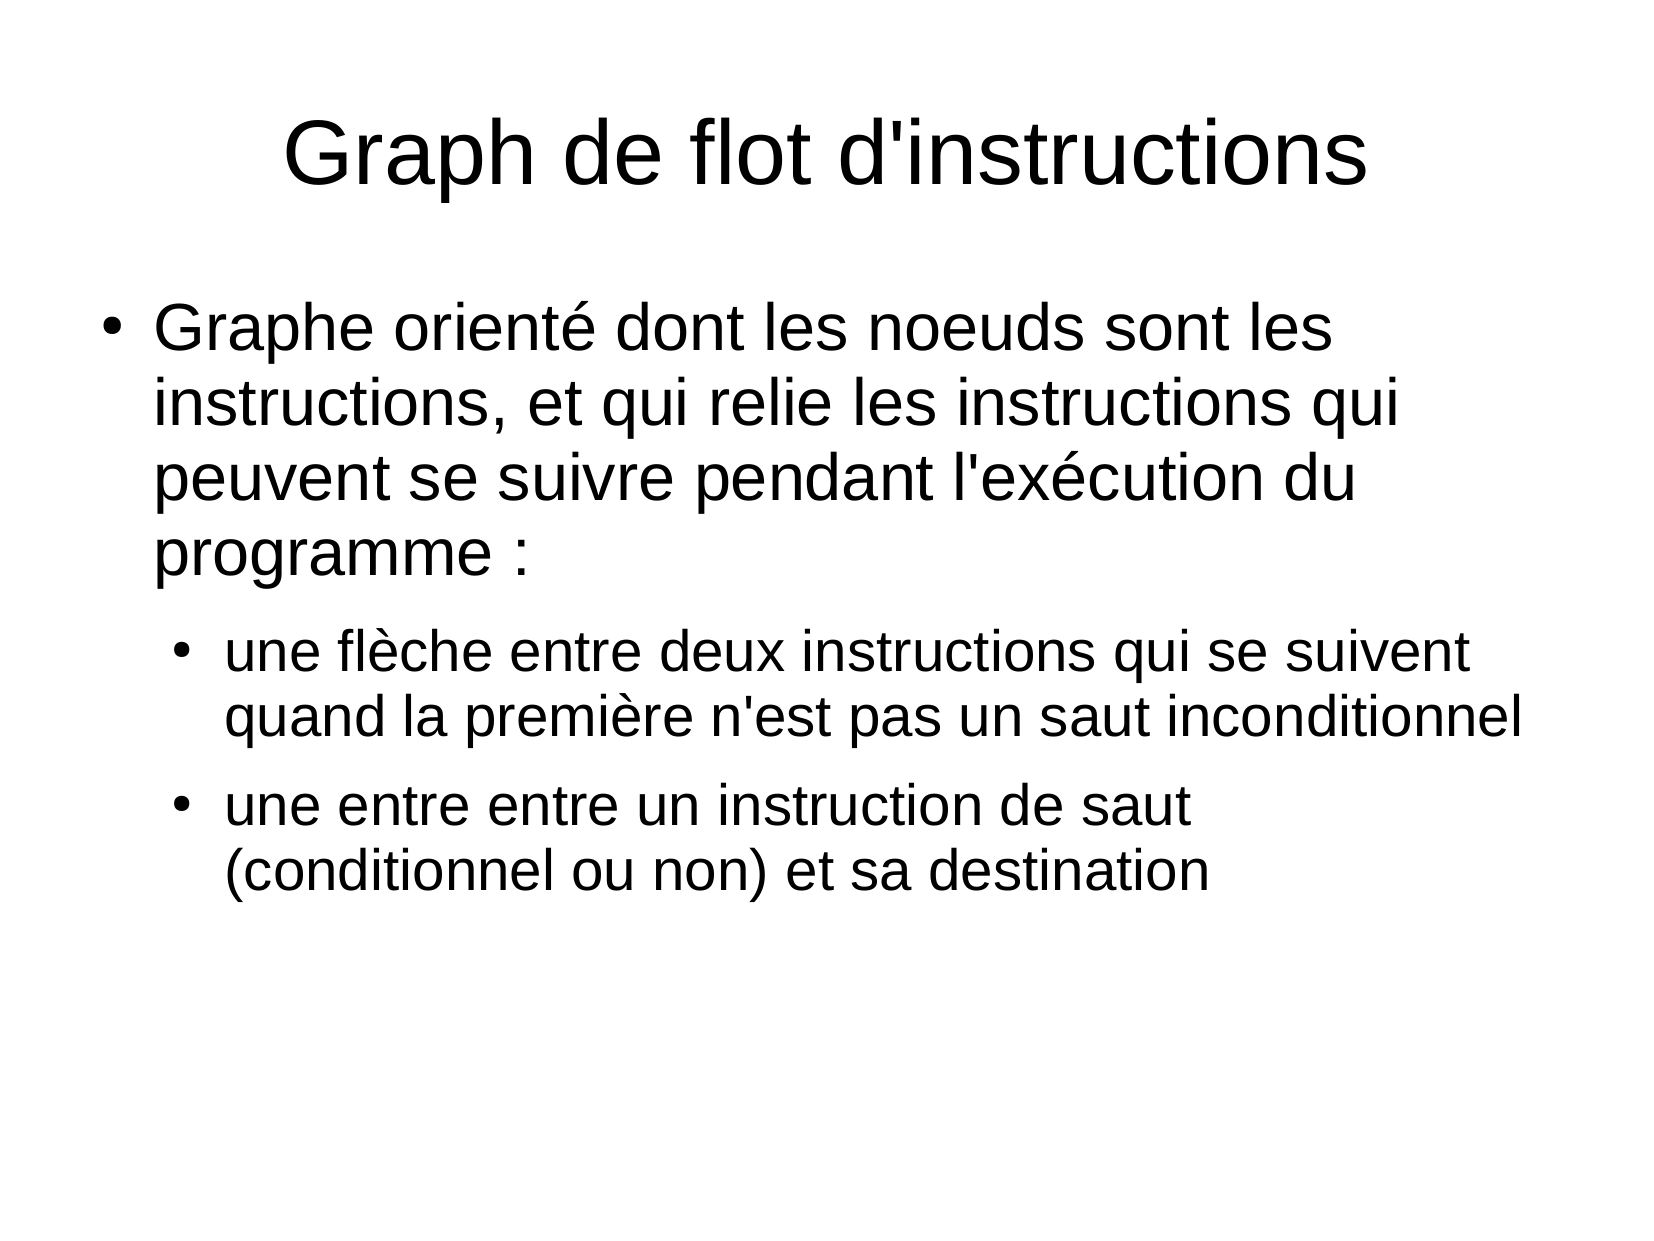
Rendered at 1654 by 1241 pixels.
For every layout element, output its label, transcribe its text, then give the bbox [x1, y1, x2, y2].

title Graph de flot d'instructions [82, 56, 1571, 250]
list Graphe orienté dont les noeuds sont les instructions, et qui relie les instructions qui peuvent se suivre pendant l'exécution du programme : une flèche entre deux instructions qui se suivent quand la première n'est pas un saut inconditionnel une entre entre un instruction de saut (conditionnel ou non) et sa destination [82, 290, 1571, 1094]
